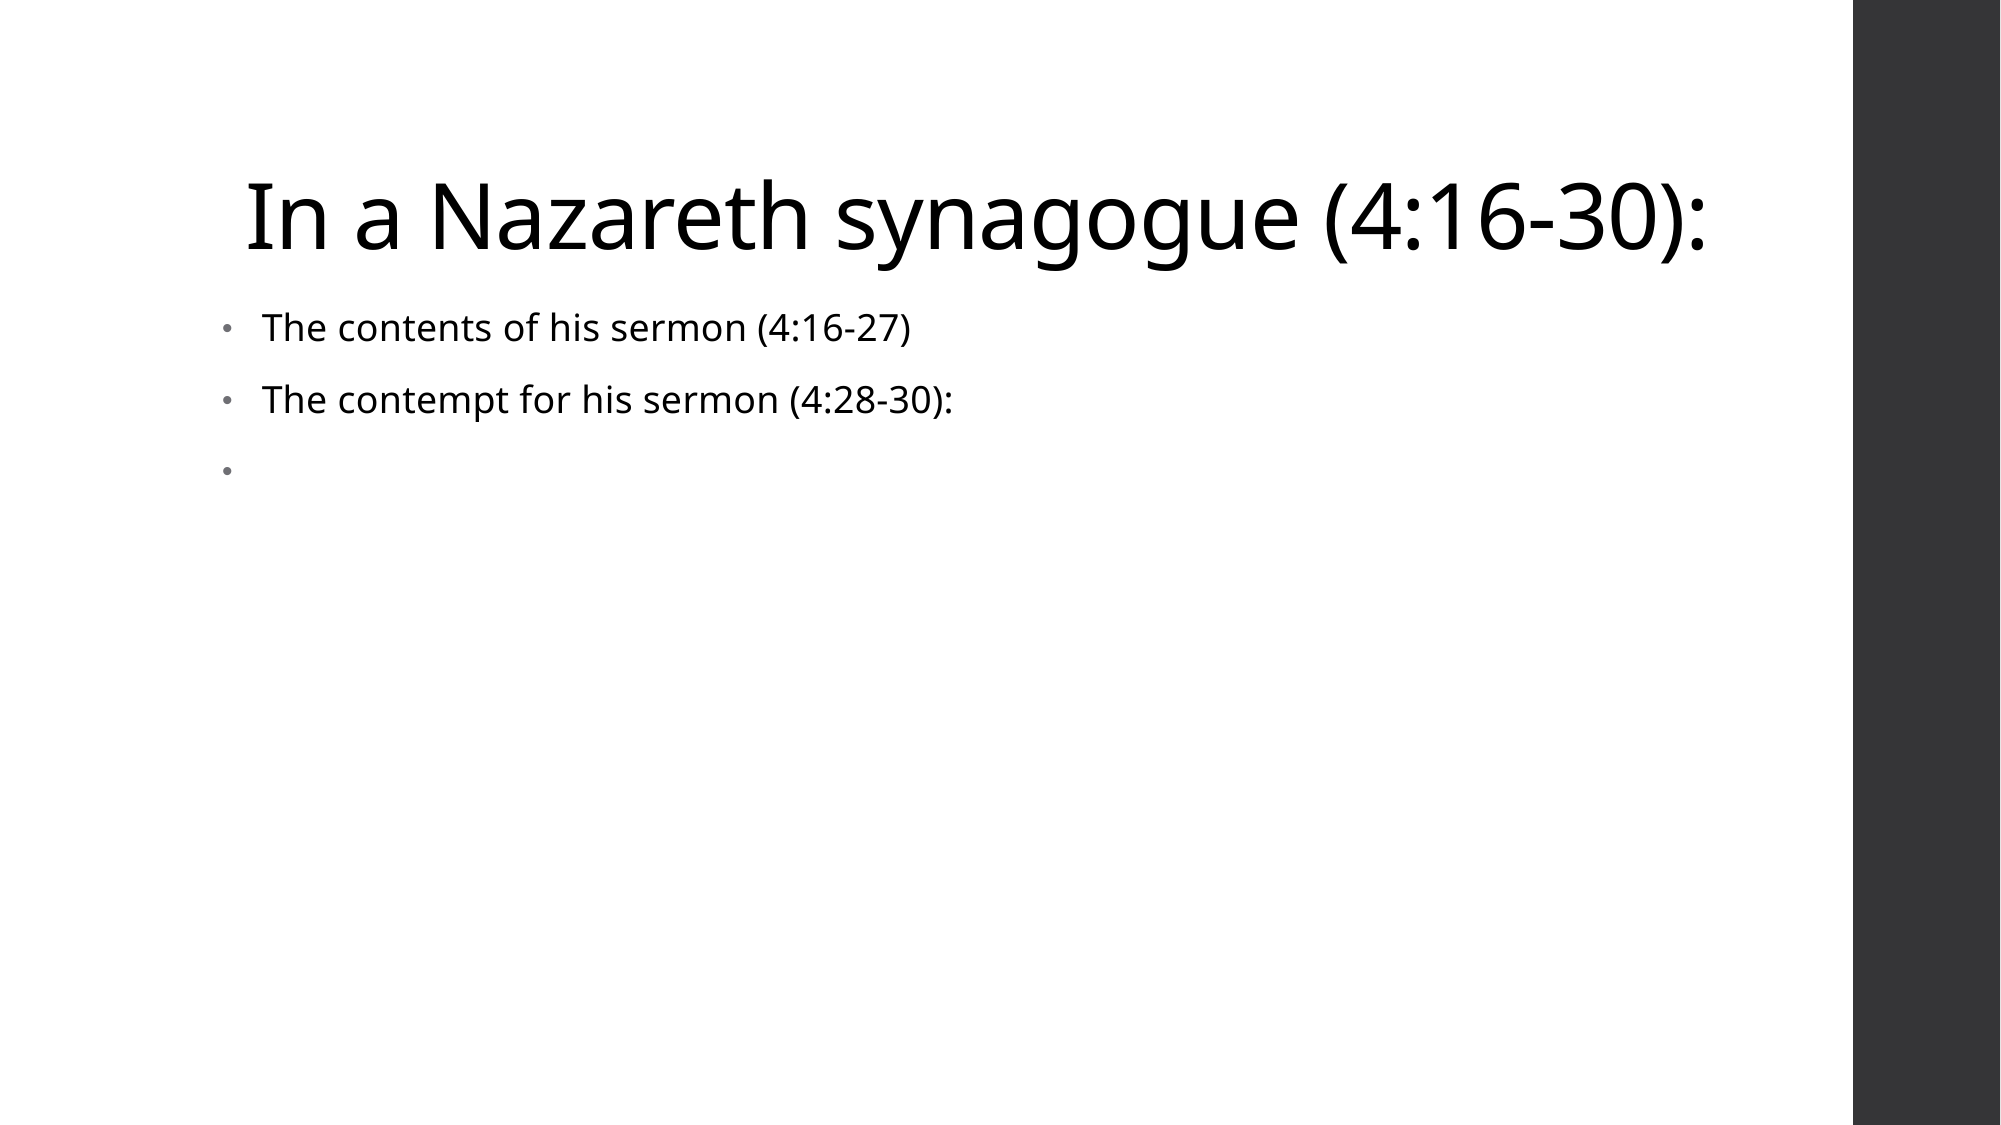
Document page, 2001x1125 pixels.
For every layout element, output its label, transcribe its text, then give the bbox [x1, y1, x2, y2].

title In a Nazareth synagogue (4:16-30): [206, 60, 1797, 278]
list The contents of his sermon (4:16-27) The contempt for his sermon (4:28-30): [206, 299, 1617, 1014]
